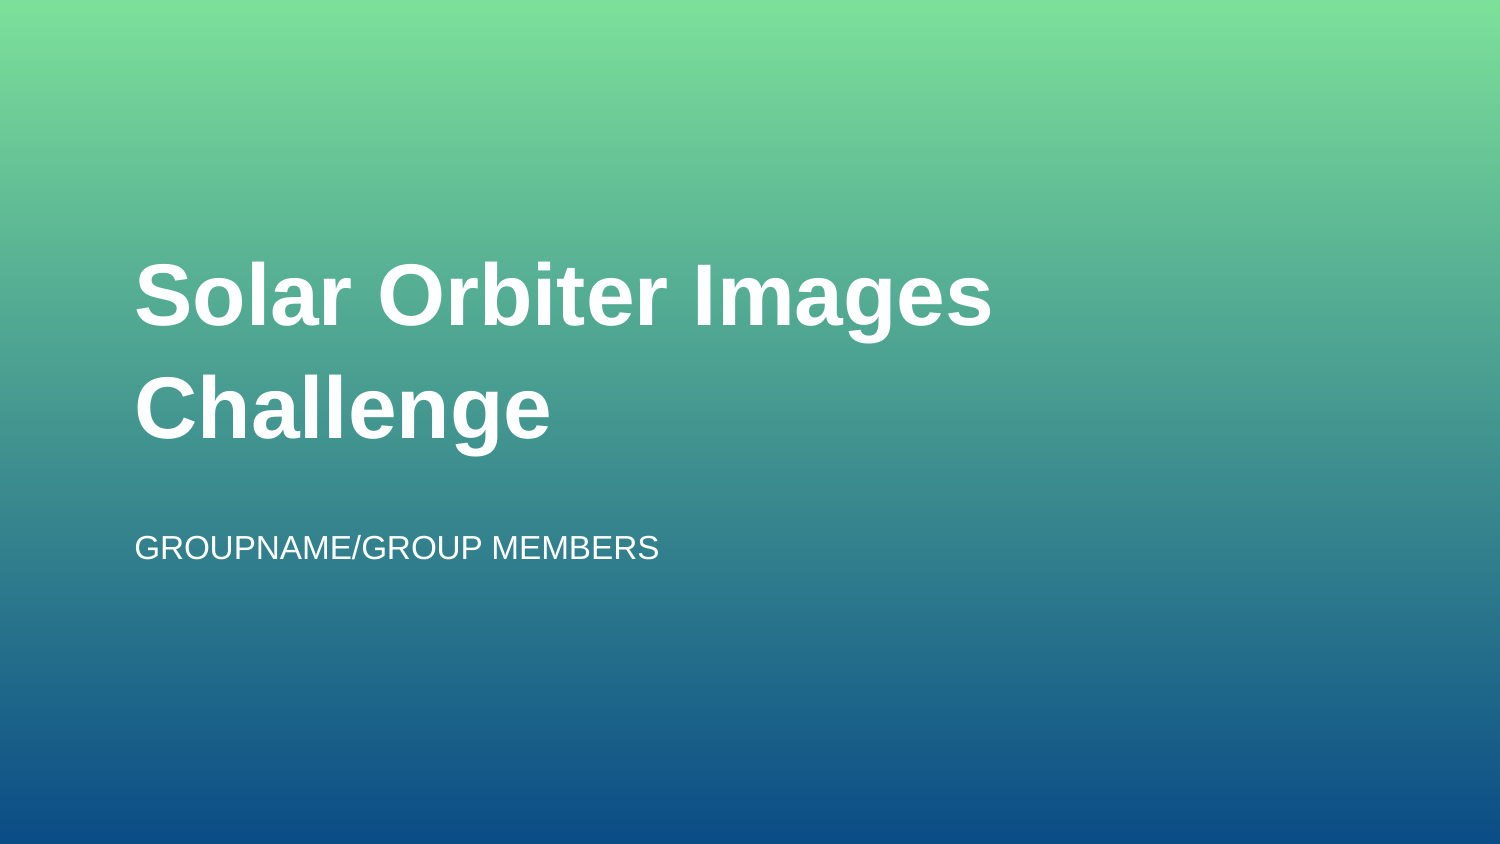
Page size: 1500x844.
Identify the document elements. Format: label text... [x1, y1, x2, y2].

title Solar Orbiter Images Challenge [119, 216, 1381, 490]
subtitle GROUPNAME/GROUP MEMBERS [119, 514, 1381, 604]
